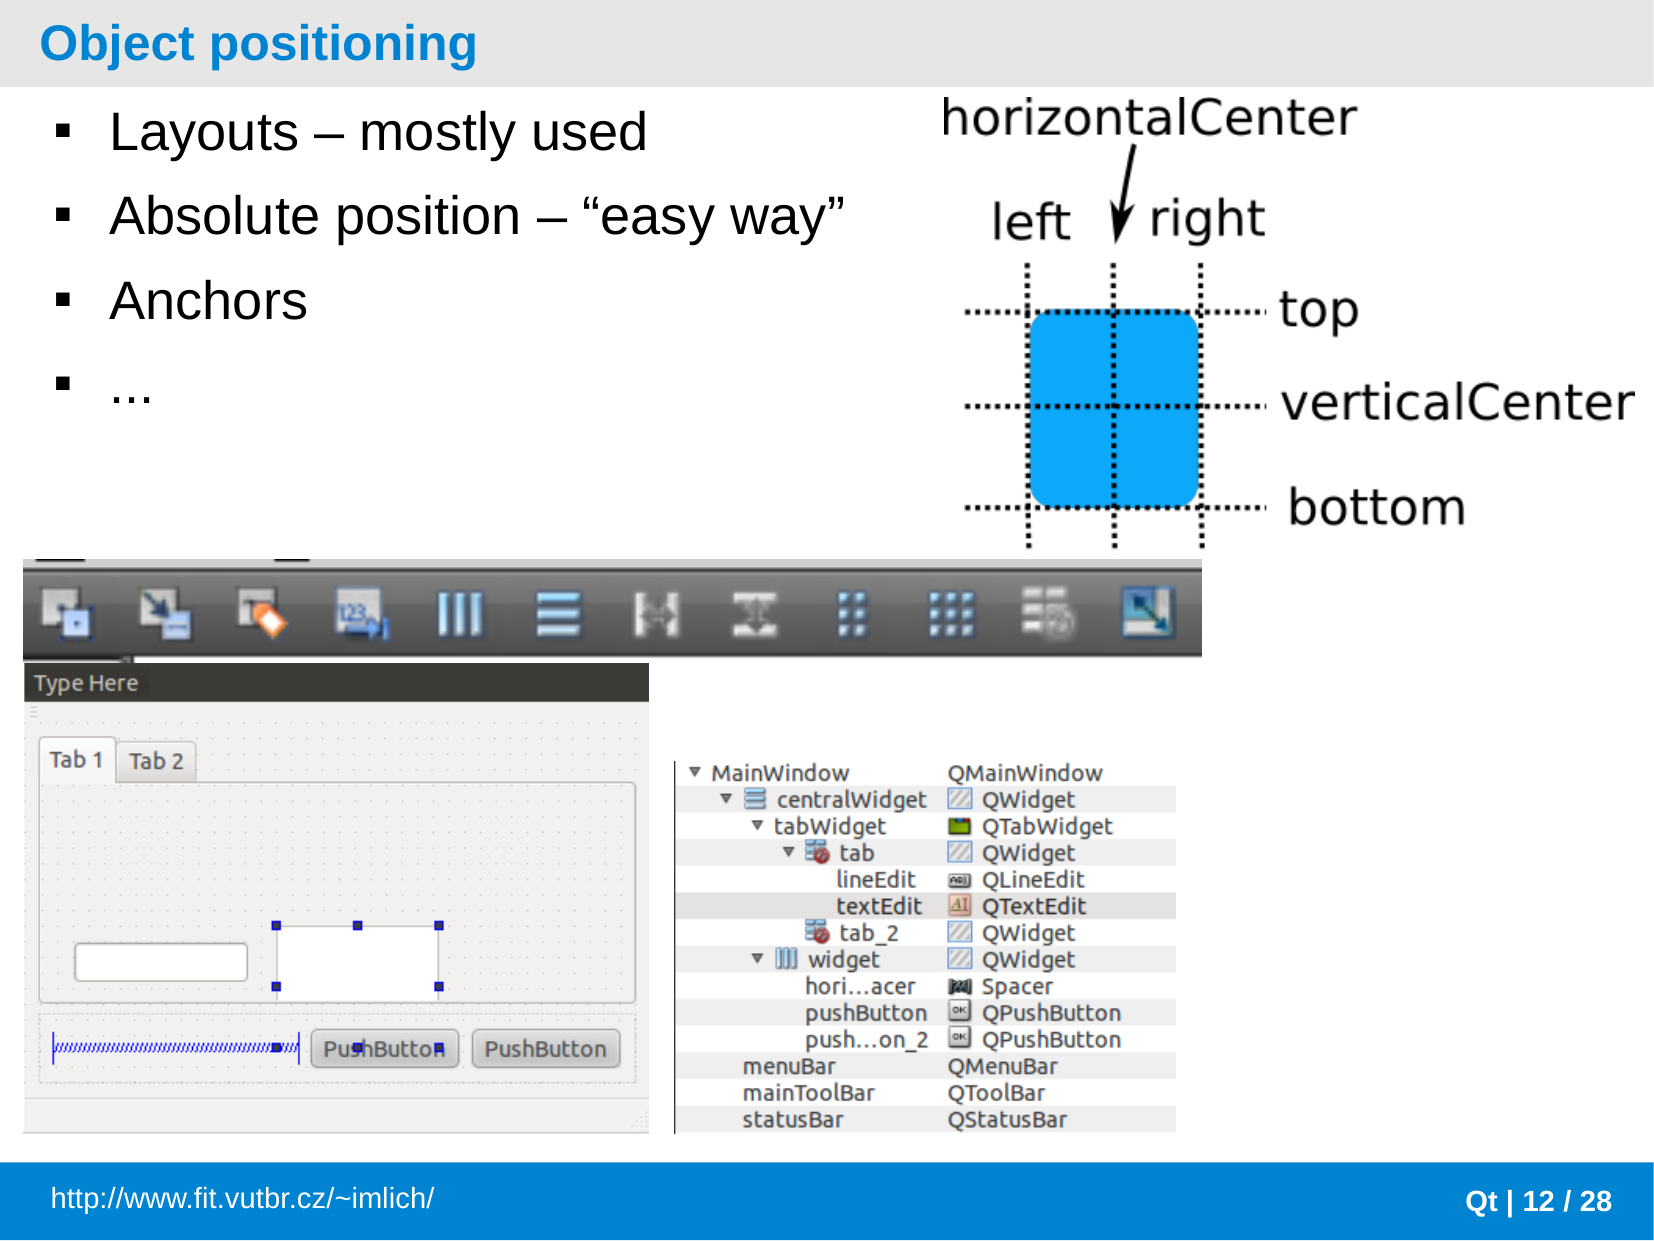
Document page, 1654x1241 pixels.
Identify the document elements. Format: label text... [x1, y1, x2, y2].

title Object positioning [39, 5, 1615, 81]
picture [944, 97, 1635, 556]
picture [674, 761, 1176, 1134]
picture [23, 559, 1202, 1137]
list Layouts – mostly used Absolute position – “easy way” Anchors ... [38, 101, 1616, 1126]
